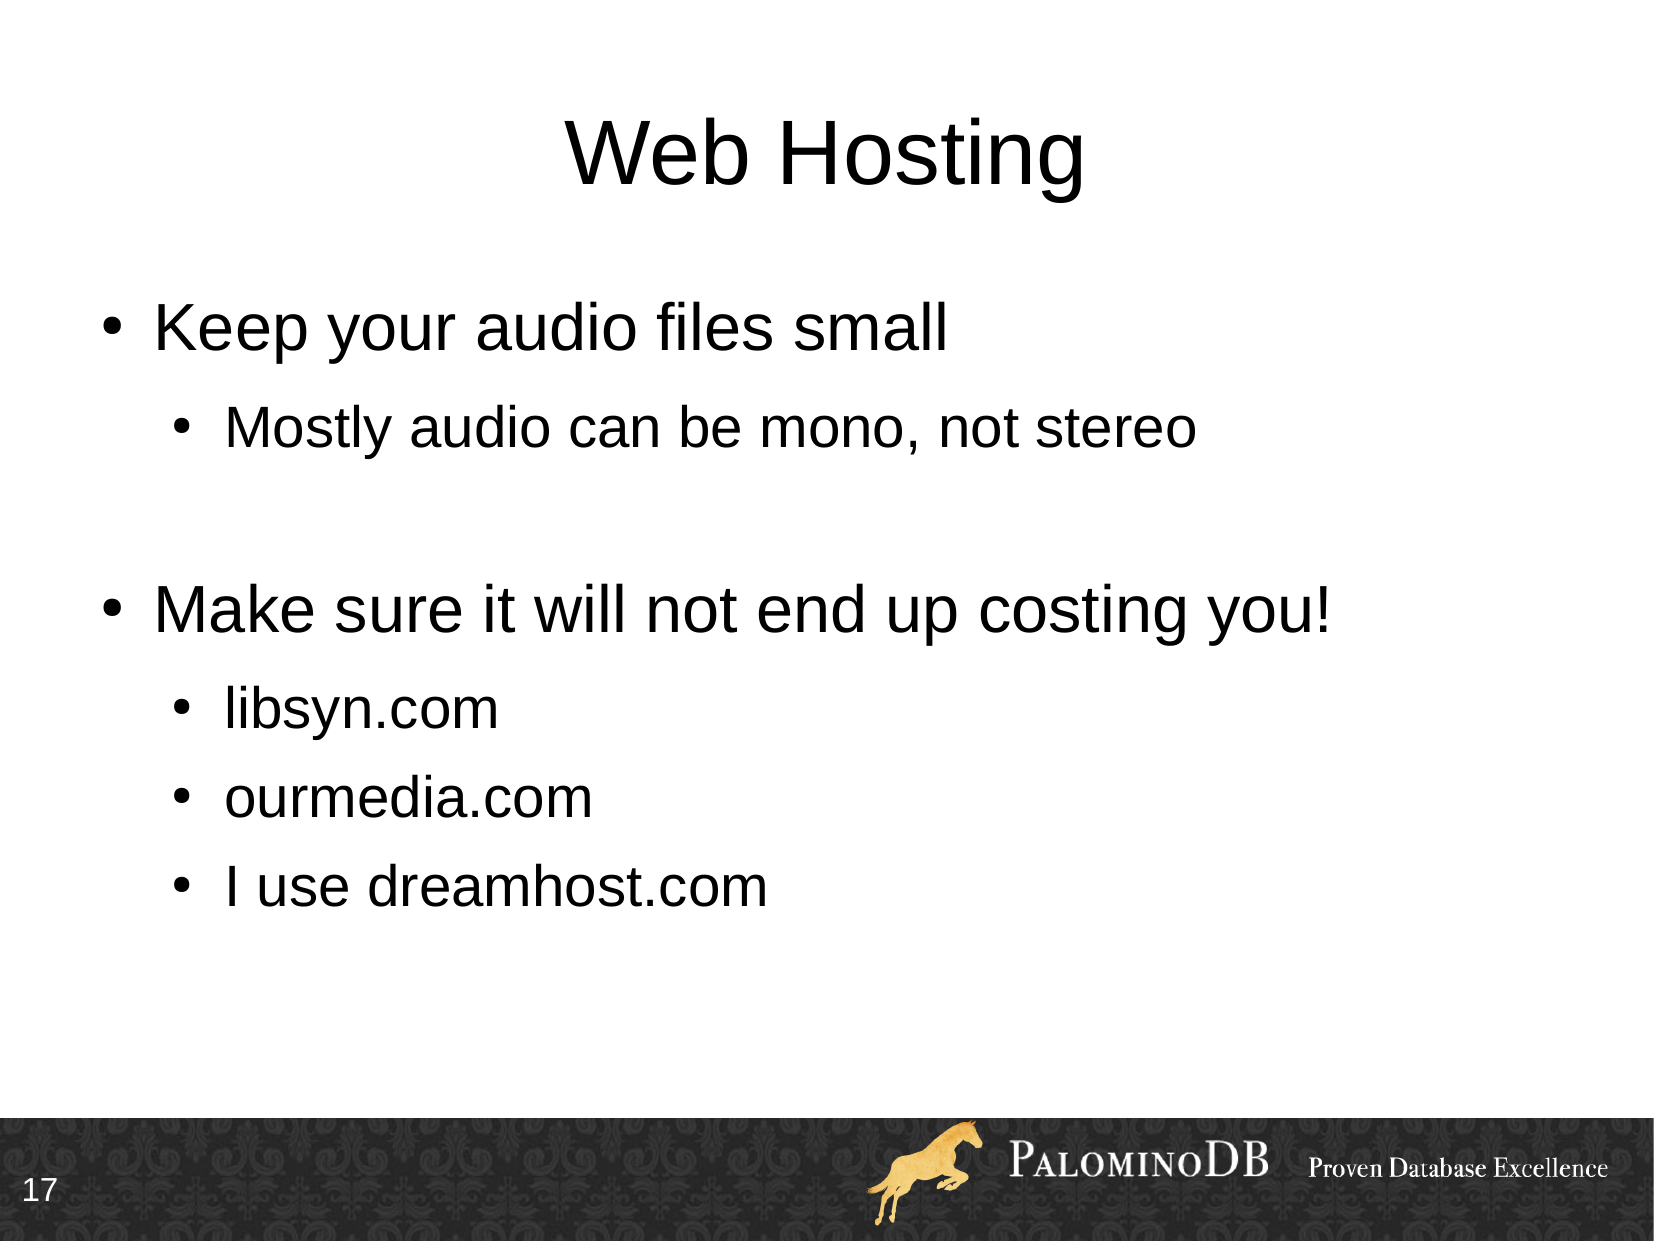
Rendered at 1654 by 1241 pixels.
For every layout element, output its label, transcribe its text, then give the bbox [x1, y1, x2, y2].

title Web Hosting [82, 49, 1571, 257]
picture [0, 1109, 1654, 1241]
list Keep your audio files small Mostly audio can be mono, not stereo Make sure it will not end up costing you! libsyn.com ourmedia.com I use dreamhost.com [82, 290, 1571, 1109]
